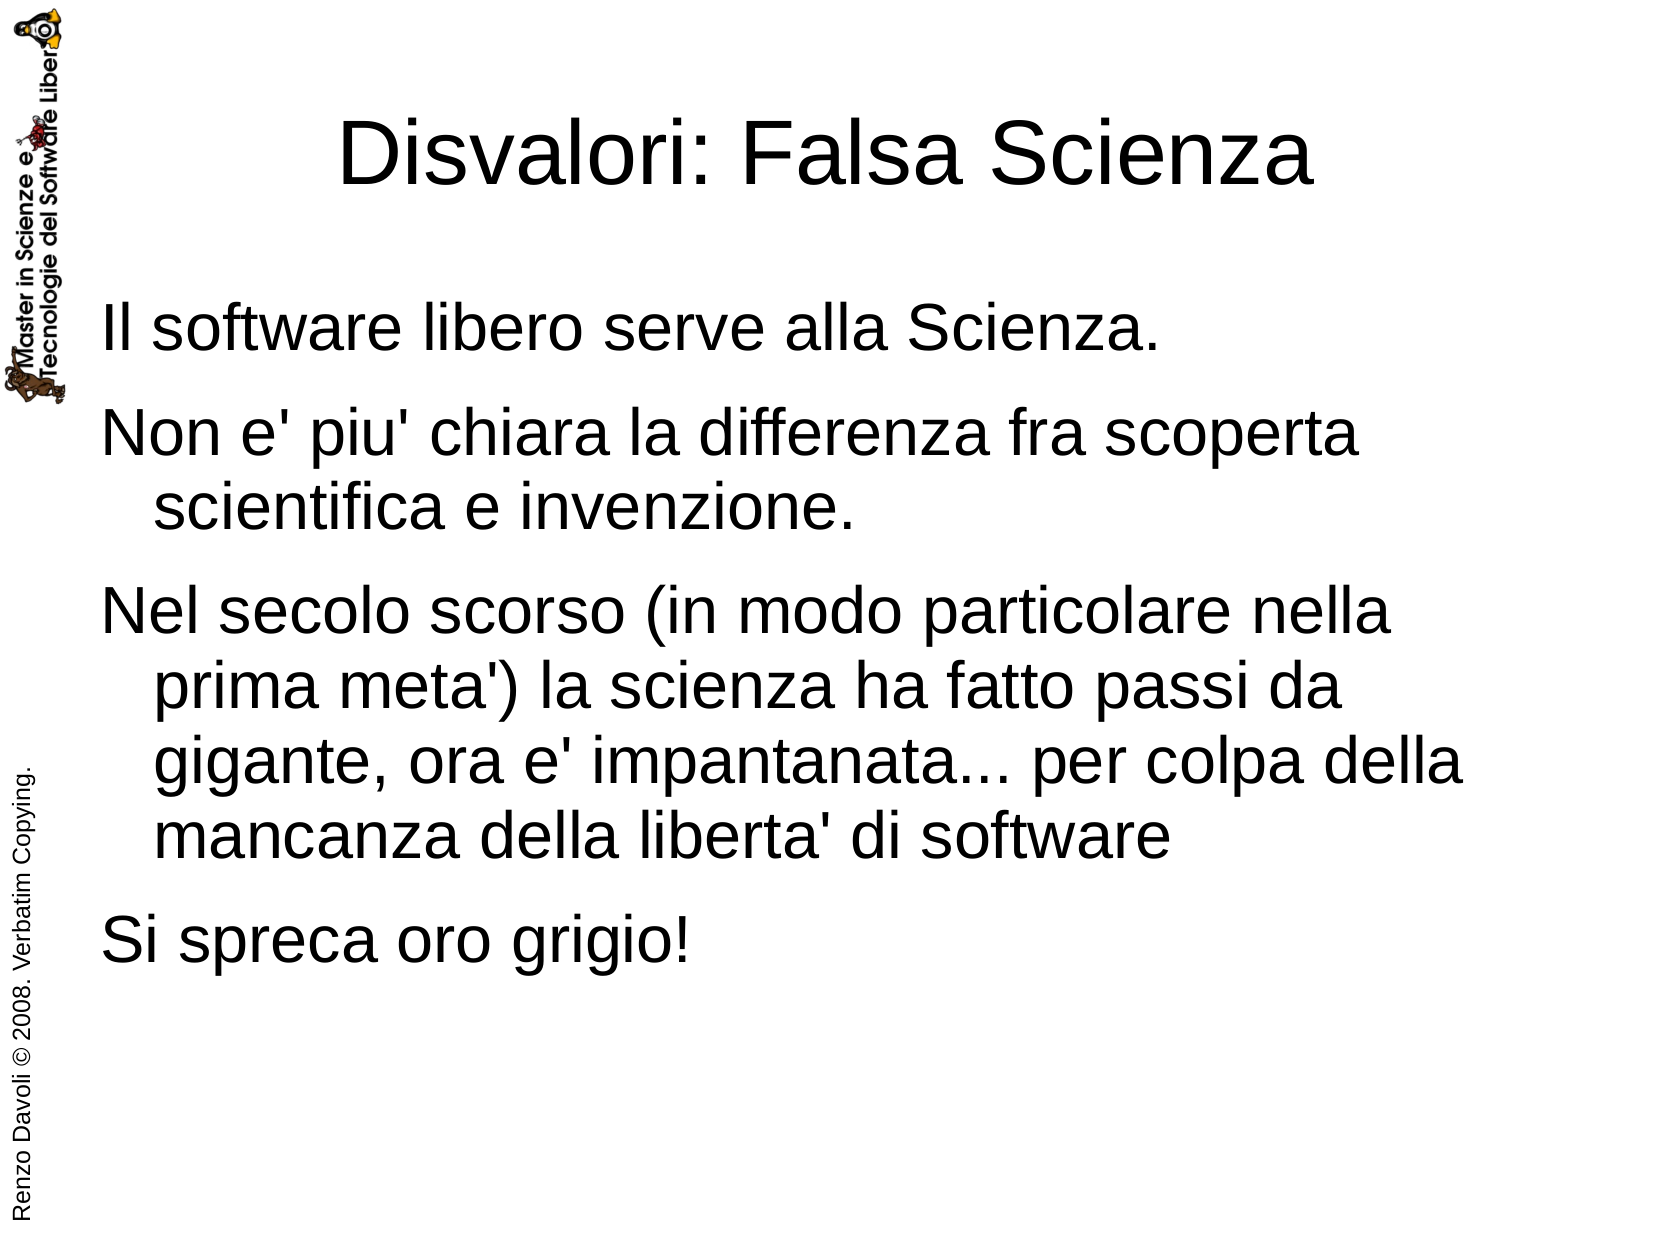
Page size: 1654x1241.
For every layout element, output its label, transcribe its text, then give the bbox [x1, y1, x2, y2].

title Disvalori: Falsa Scienza [82, 56, 1571, 250]
list Il software libero serve alla Scienza. Non e' piu' chiara la differenza fra scoperta scientifica e invenzione. Nel secolo scorso (in modo particolare nella prima meta') la scienza ha fatto passi da gigante, ora e' impantanata... per colpa della mancanza della liberta' di software Si spreca oro grigio! [82, 290, 1571, 1094]
picture [1, 2, 69, 413]
